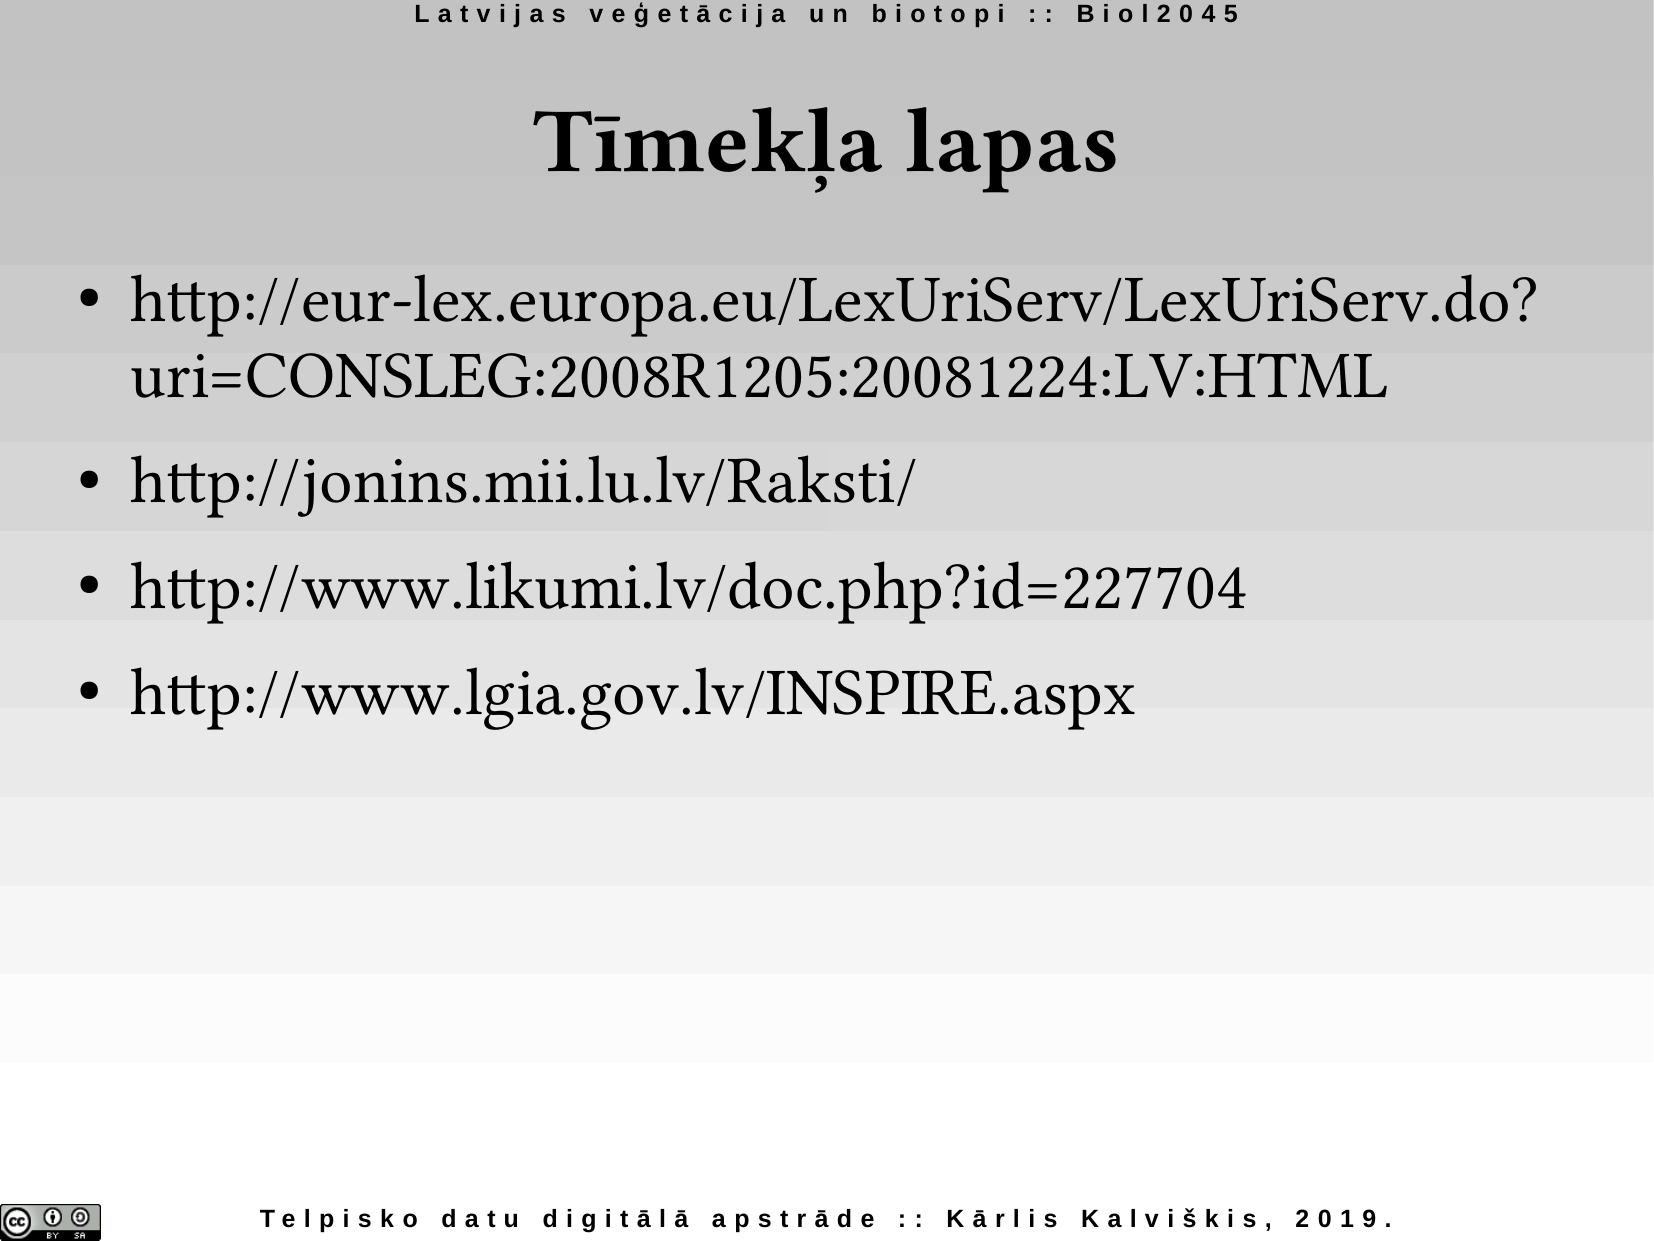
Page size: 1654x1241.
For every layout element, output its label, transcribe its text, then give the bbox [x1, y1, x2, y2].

title Tīmekļa lapas [59, 37, 1596, 246]
picture [0, 0, 1654, 1241]
list http://eur-lex.europa.eu/LexUriServ/LexUriServ.do?uri=CONSLEG:2008R1205:20081224:LV:HTML http://jonins.mii.lu.lv/Raksti/ http://www.likumi.lv/doc.php?id=227704 http://www.lgia.gov.lv/INSPIRE.aspx [59, 261, 1596, 981]
